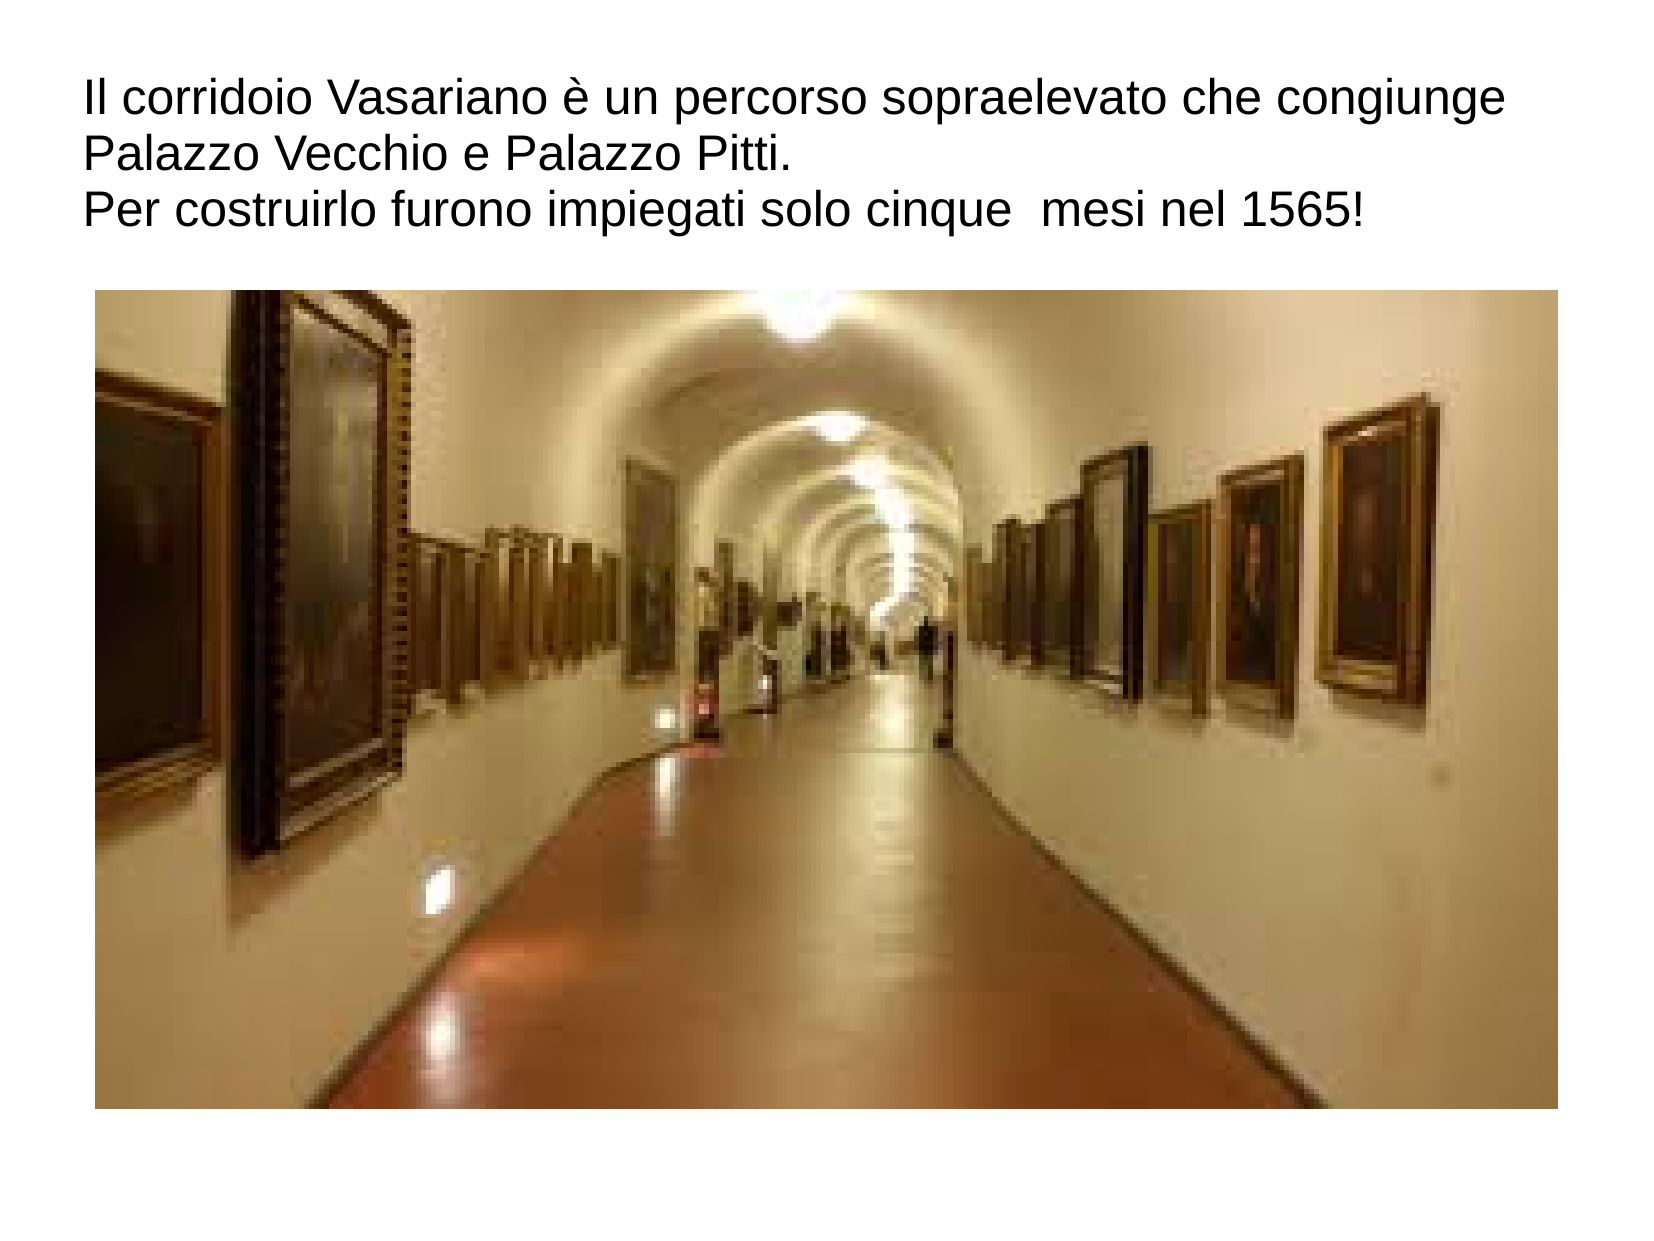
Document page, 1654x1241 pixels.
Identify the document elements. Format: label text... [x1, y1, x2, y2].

title Il corridoio Vasariano è un percorso sopraelevato che congiunge Palazzo Vecchio e Palazzo Pitti. Per costruirlo furono impiegati solo cinque mesi nel 1565! [82, 49, 1571, 257]
picture [95, 290, 1558, 1109]
